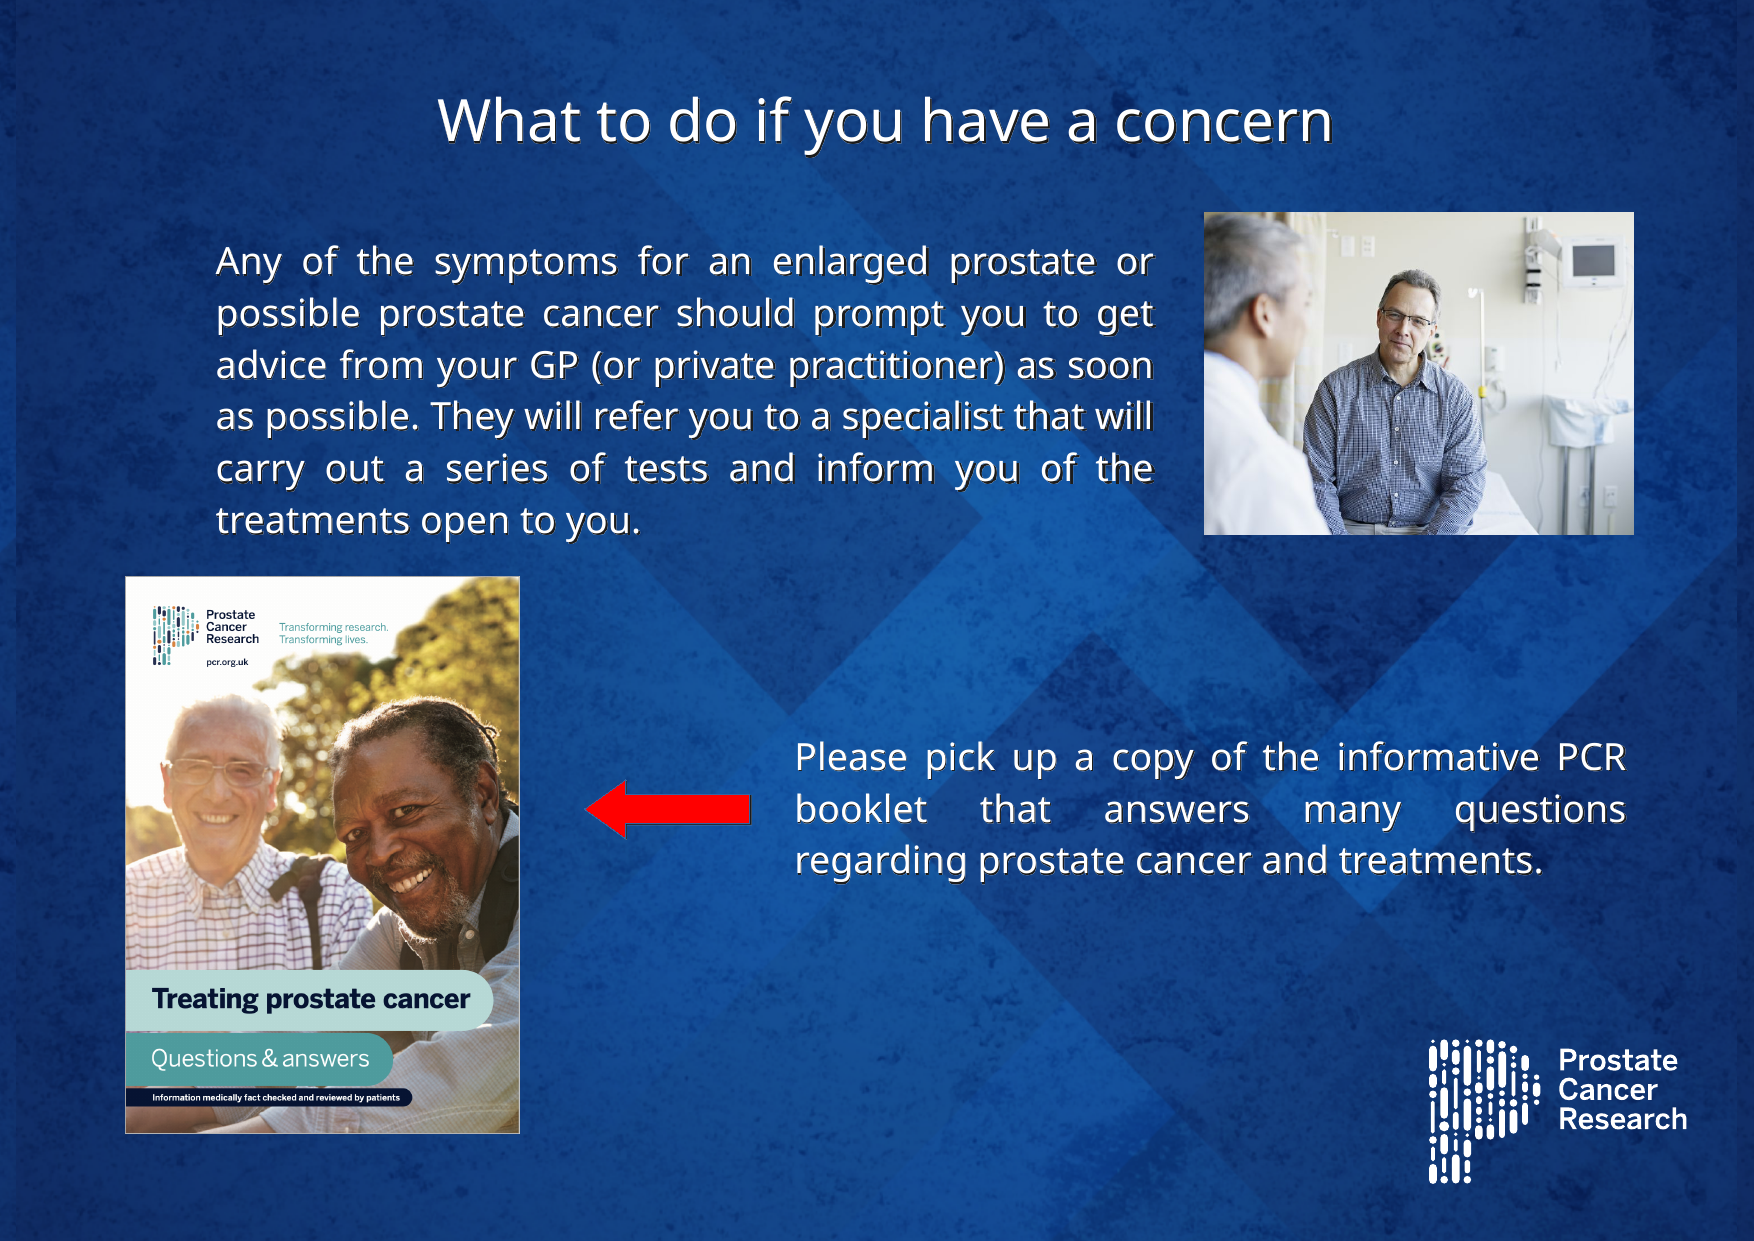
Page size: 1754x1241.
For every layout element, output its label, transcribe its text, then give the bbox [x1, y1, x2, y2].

text_box Any of the symptoms for an enlarged prostate or possible prostate cancer should prompt you to get advice from your GP (or private practitioner) as soon as possible. They will refer you to a specialist that will carry out a series of tests and inform you of the treatments open to you. [200, 223, 1170, 549]
text_box Please pick up a copy of the informative PCR booklet that answers many questions regarding prostate cancer and treatments. [779, 718, 1642, 889]
picture [0, 0, 1754, 1241]
text_box What to do if you have a concern [389, 76, 1382, 161]
text_box [584, 779, 750, 839]
